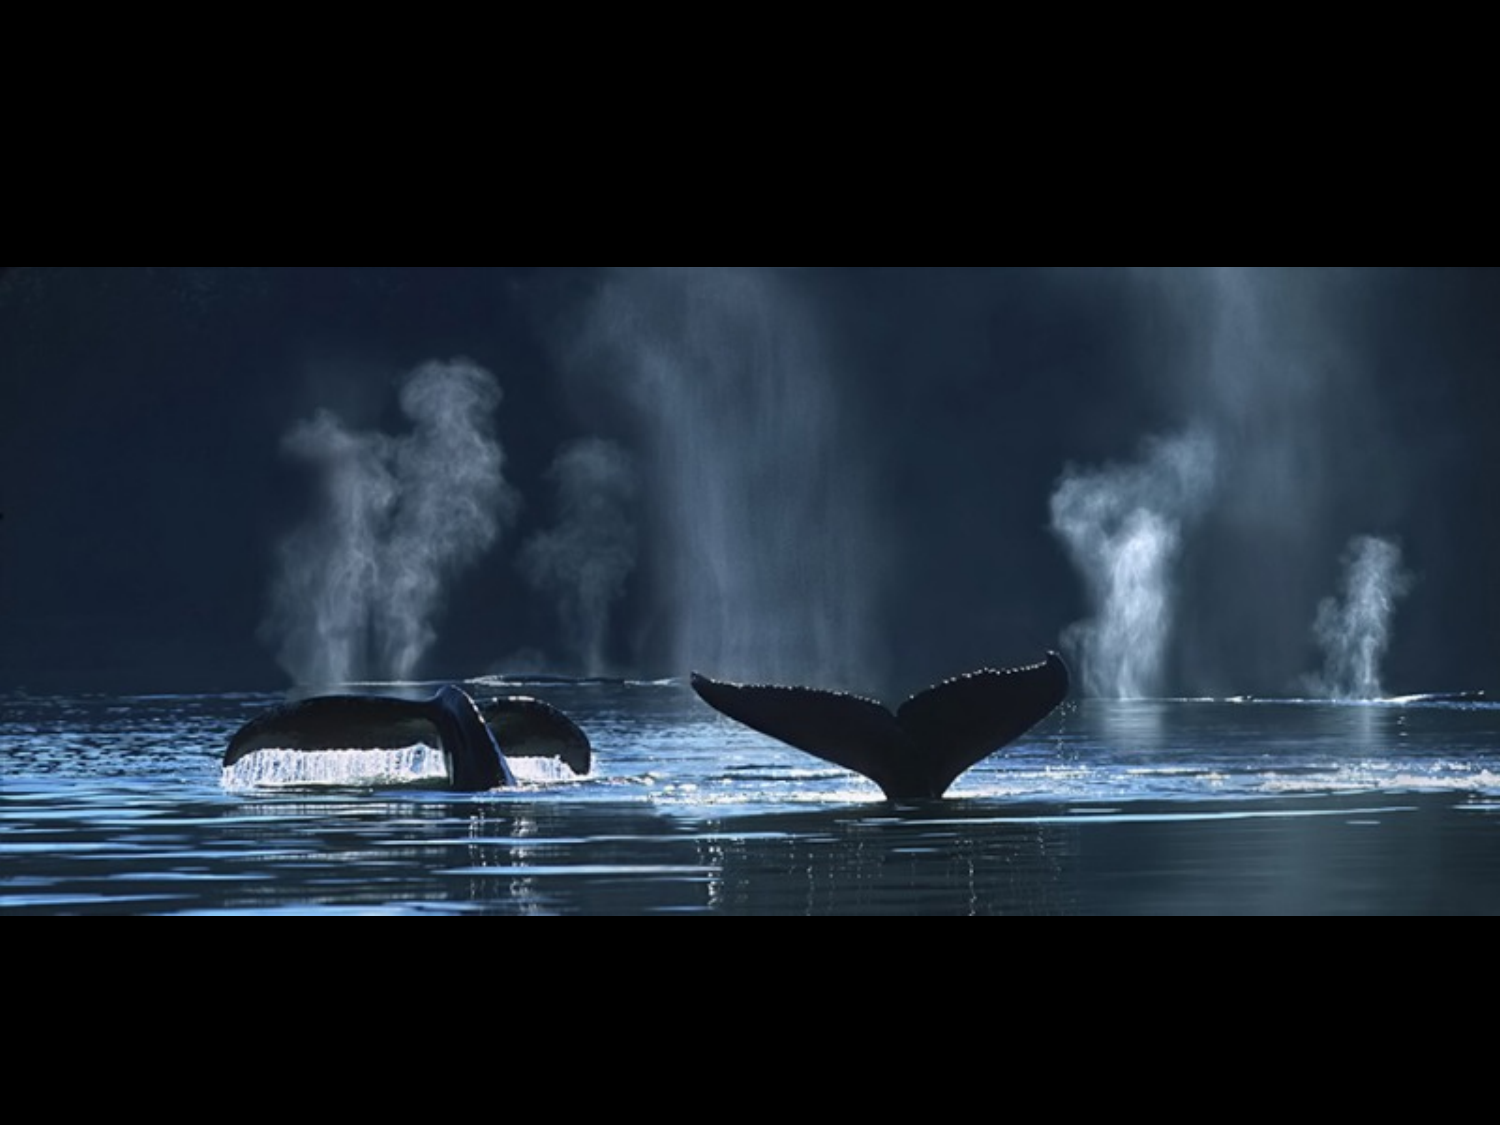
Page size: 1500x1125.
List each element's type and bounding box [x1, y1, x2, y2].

picture [0, 267, 1500, 916]
